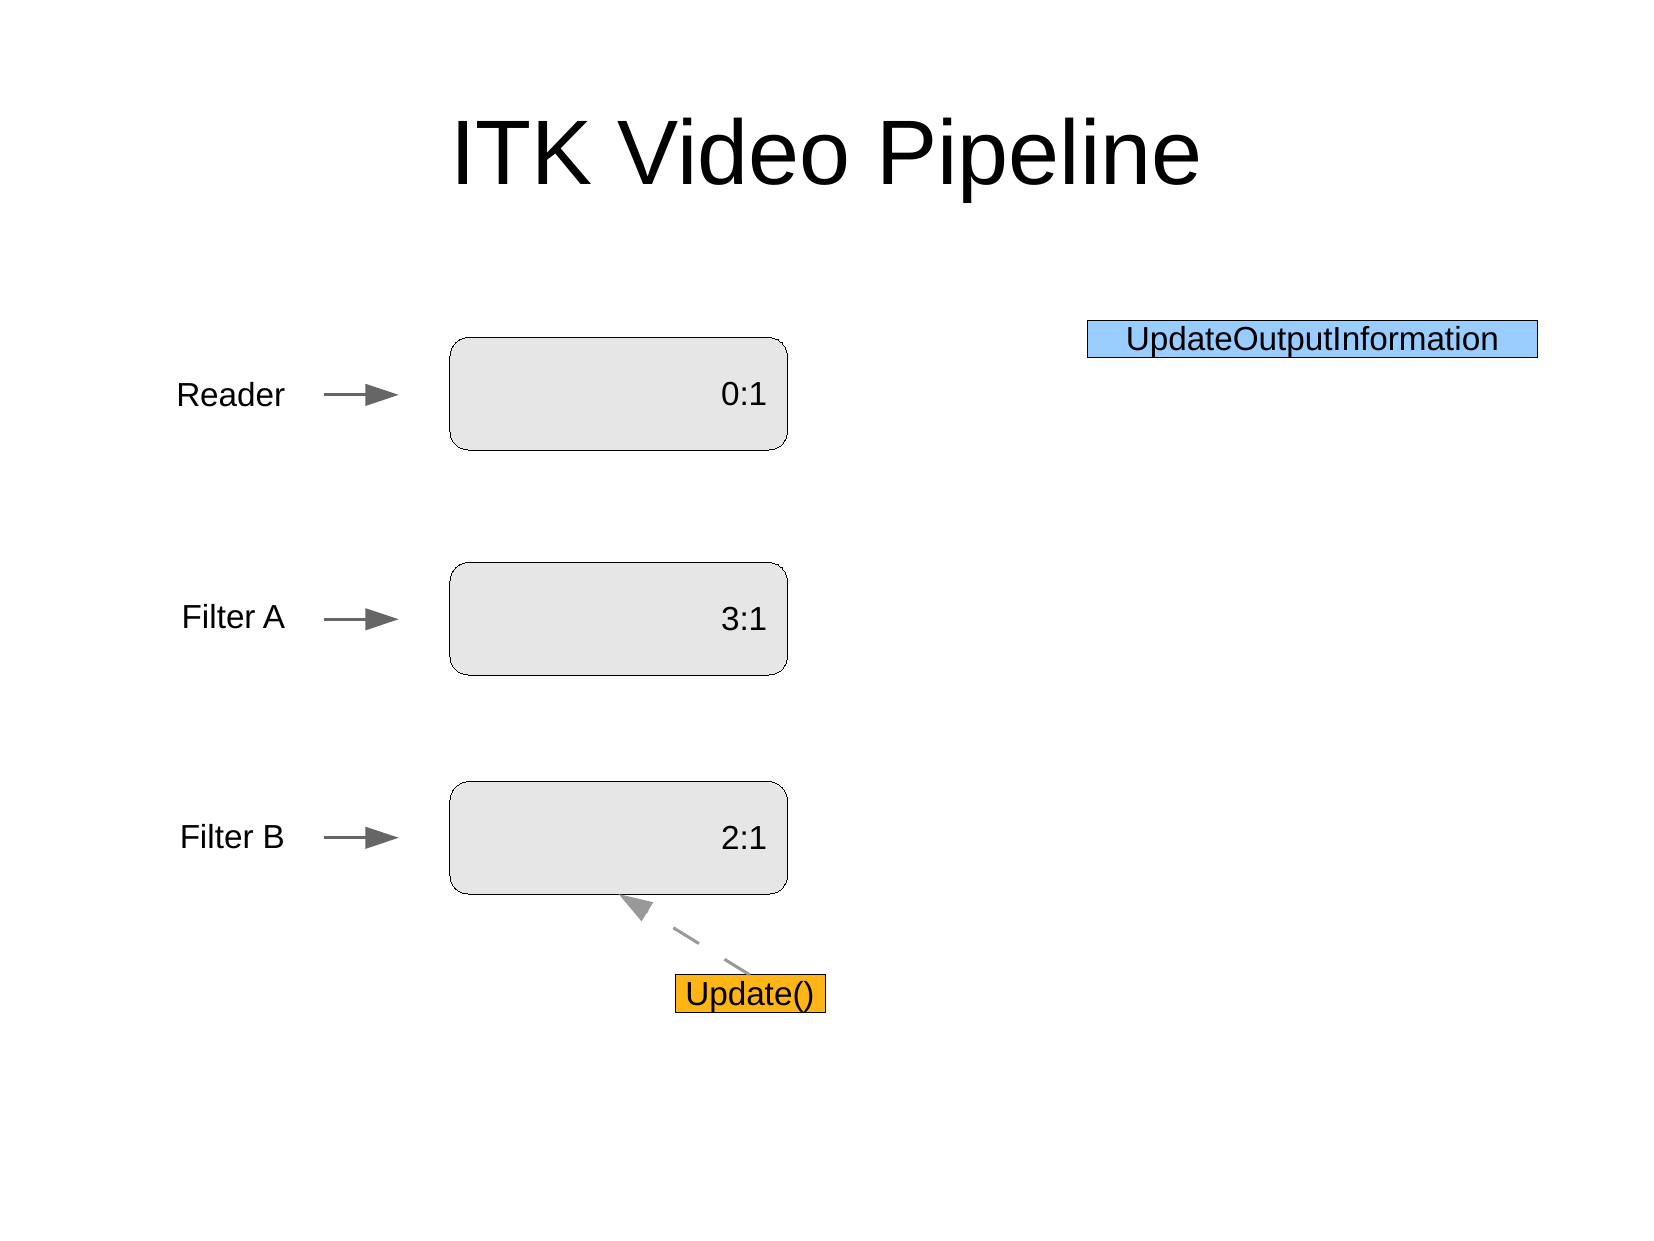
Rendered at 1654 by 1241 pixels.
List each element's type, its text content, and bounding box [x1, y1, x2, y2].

text_box UpdateOutputInformation [1087, 320, 1538, 358]
text_box Update() [675, 974, 826, 1013]
text_box 2:1 [449, 781, 788, 895]
text_box 0:1 [449, 337, 788, 451]
text_box Reader [112, 369, 301, 422]
text_box 3:1 [449, 562, 788, 676]
text_box Filter B [112, 810, 301, 863]
text_box Filter A [112, 591, 301, 644]
title ITK Video Pipeline [82, 56, 1571, 250]
